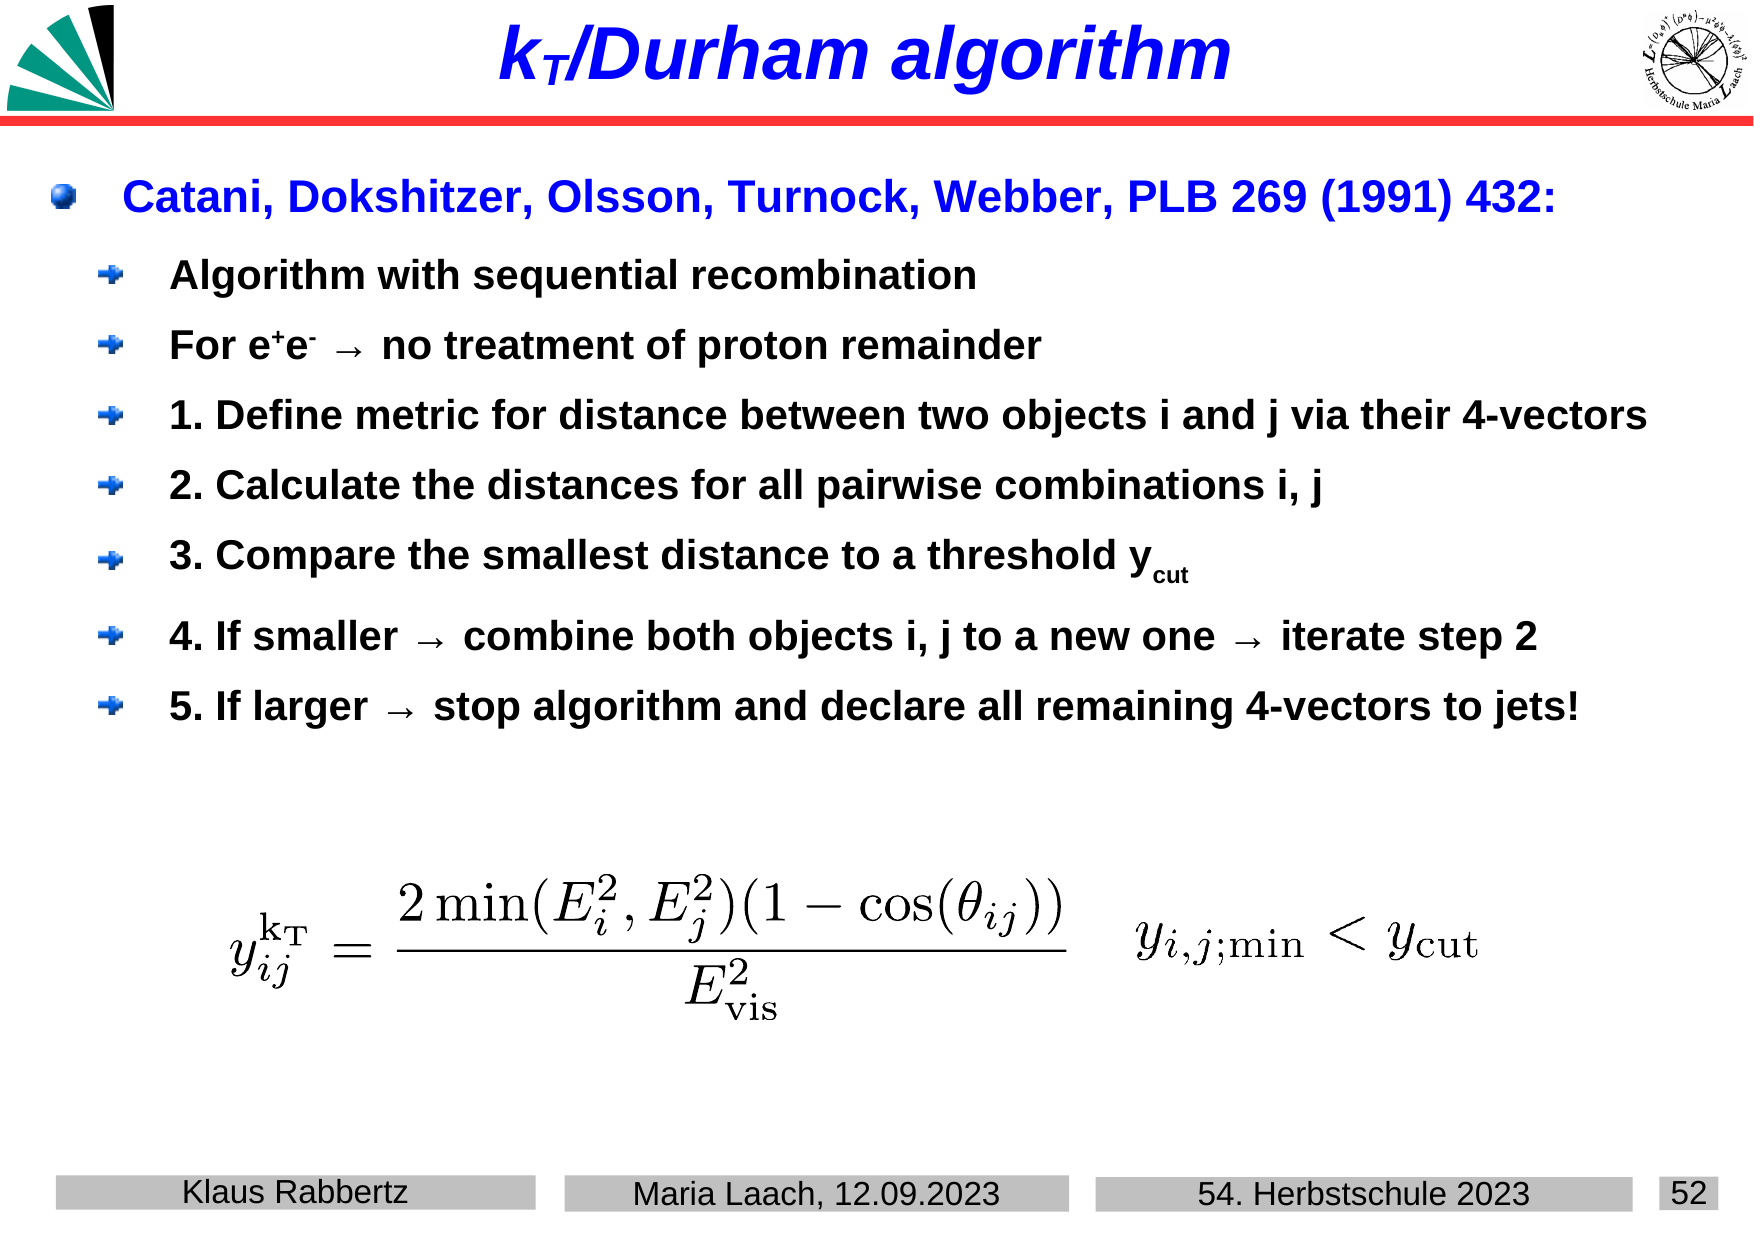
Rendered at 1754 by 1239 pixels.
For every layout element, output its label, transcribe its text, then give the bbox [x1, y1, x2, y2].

list Catani, Dokshitzer, Olsson, Turnock, Webber, PLB 269 (1991) 432: Algorithm with sequential recombination For e+e- → no treatment of proton remainder 1. Define metric for distance between two objects i and j via their 4-vectors 2. Calculate the distances for all pairwise combinations i, j 3. Compare the smallest distance to a threshold ycut 4. If smaller → combine both objects i, j to a new one → iterate step 2 5. If larger → stop algorithm and declare all remaining 4-vectors to jets! [39, 170, 1716, 777]
picture [1643, 10, 1747, 110]
title kT/Durham algorithm [120, 0, 1612, 107]
picture [1124, 909, 1487, 968]
picture [7, 5, 114, 112]
picture [228, 874, 1067, 1020]
